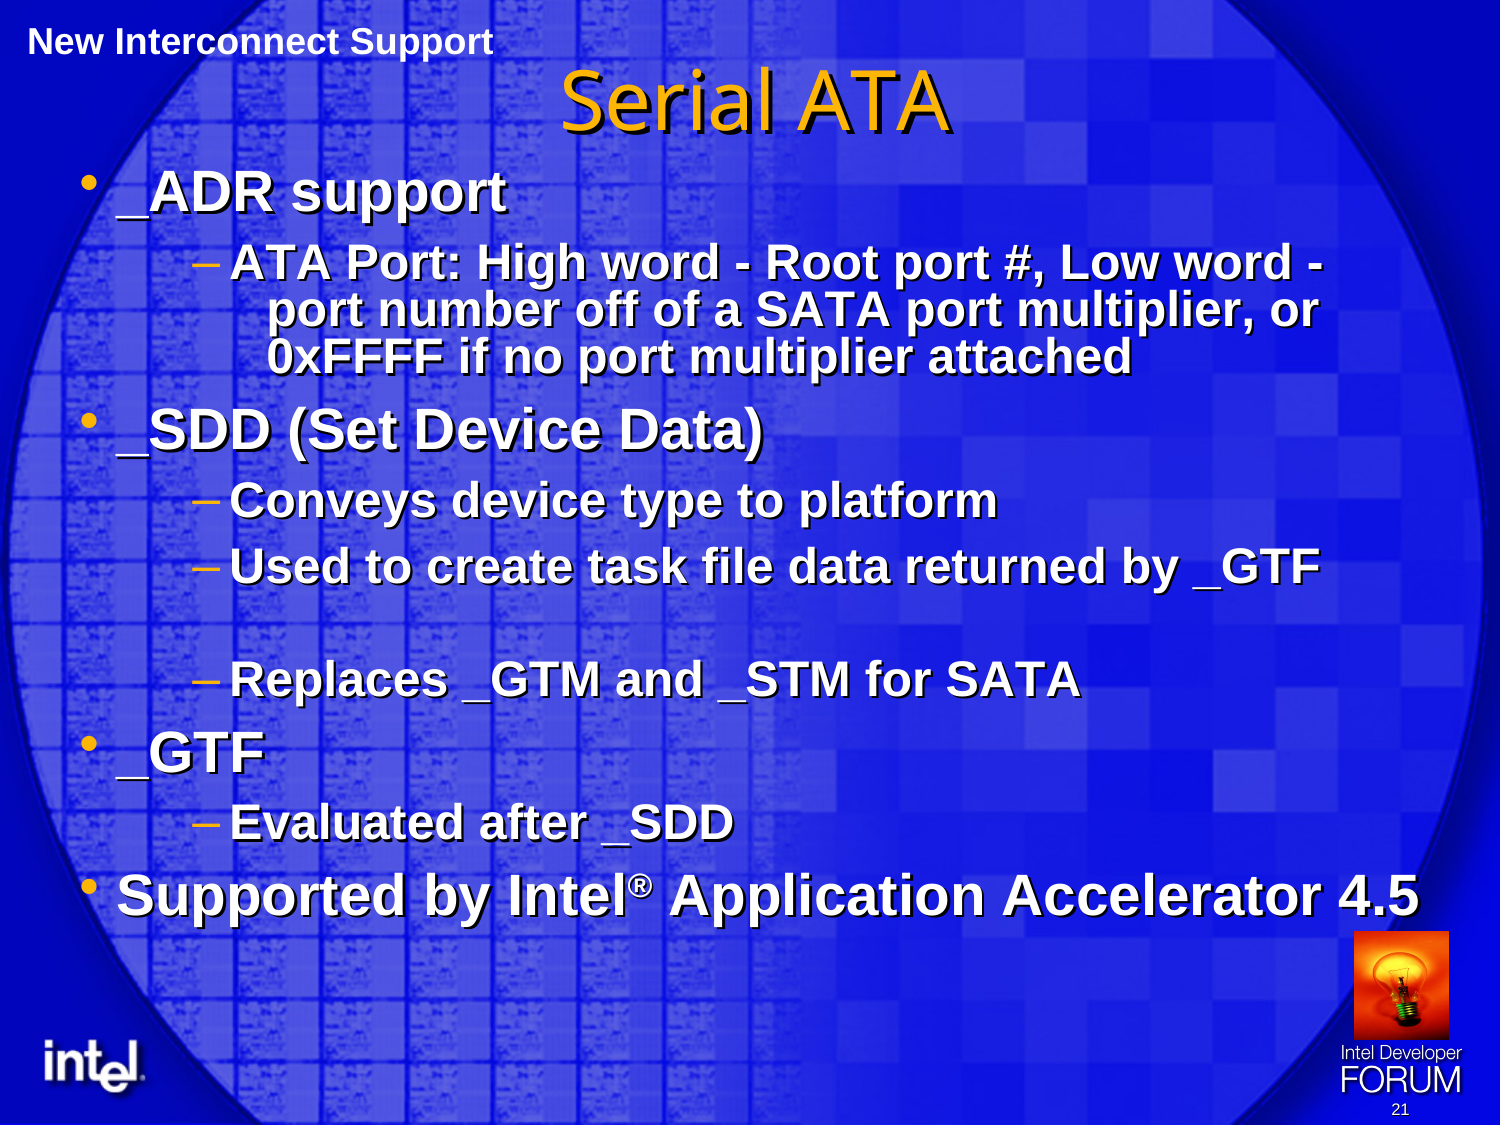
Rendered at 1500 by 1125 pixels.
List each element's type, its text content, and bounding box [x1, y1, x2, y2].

picture [0, 0, 1500, 1125]
text_box New Interconnect Support [12, 12, 511, 71]
